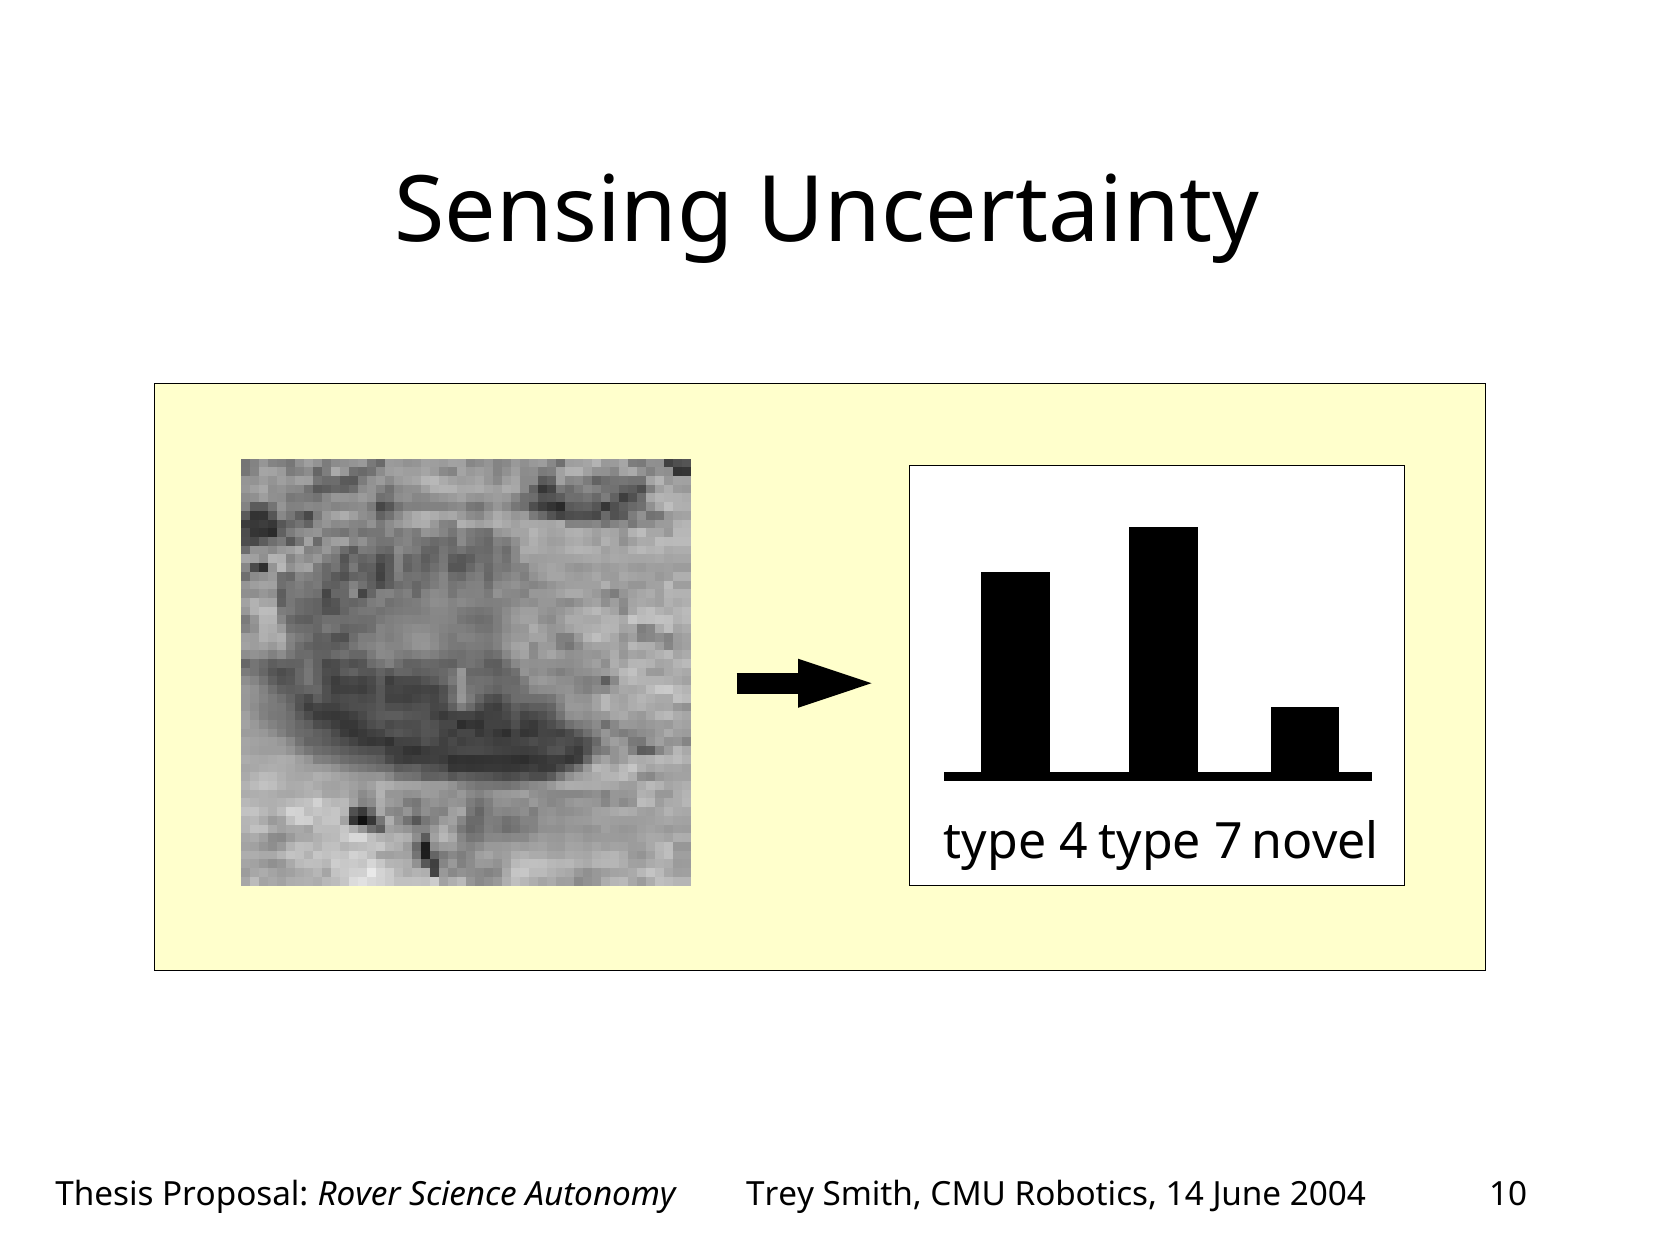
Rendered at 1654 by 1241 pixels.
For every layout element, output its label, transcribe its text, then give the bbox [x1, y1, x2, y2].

picture [241, 459, 691, 886]
text_box type 4 [943, 805, 1082, 863]
text_box novel [1250, 805, 1372, 863]
text_box [154, 383, 1486, 971]
text_box type 7 [1098, 805, 1237, 863]
title Sensing Uncertainty [121, 102, 1534, 311]
